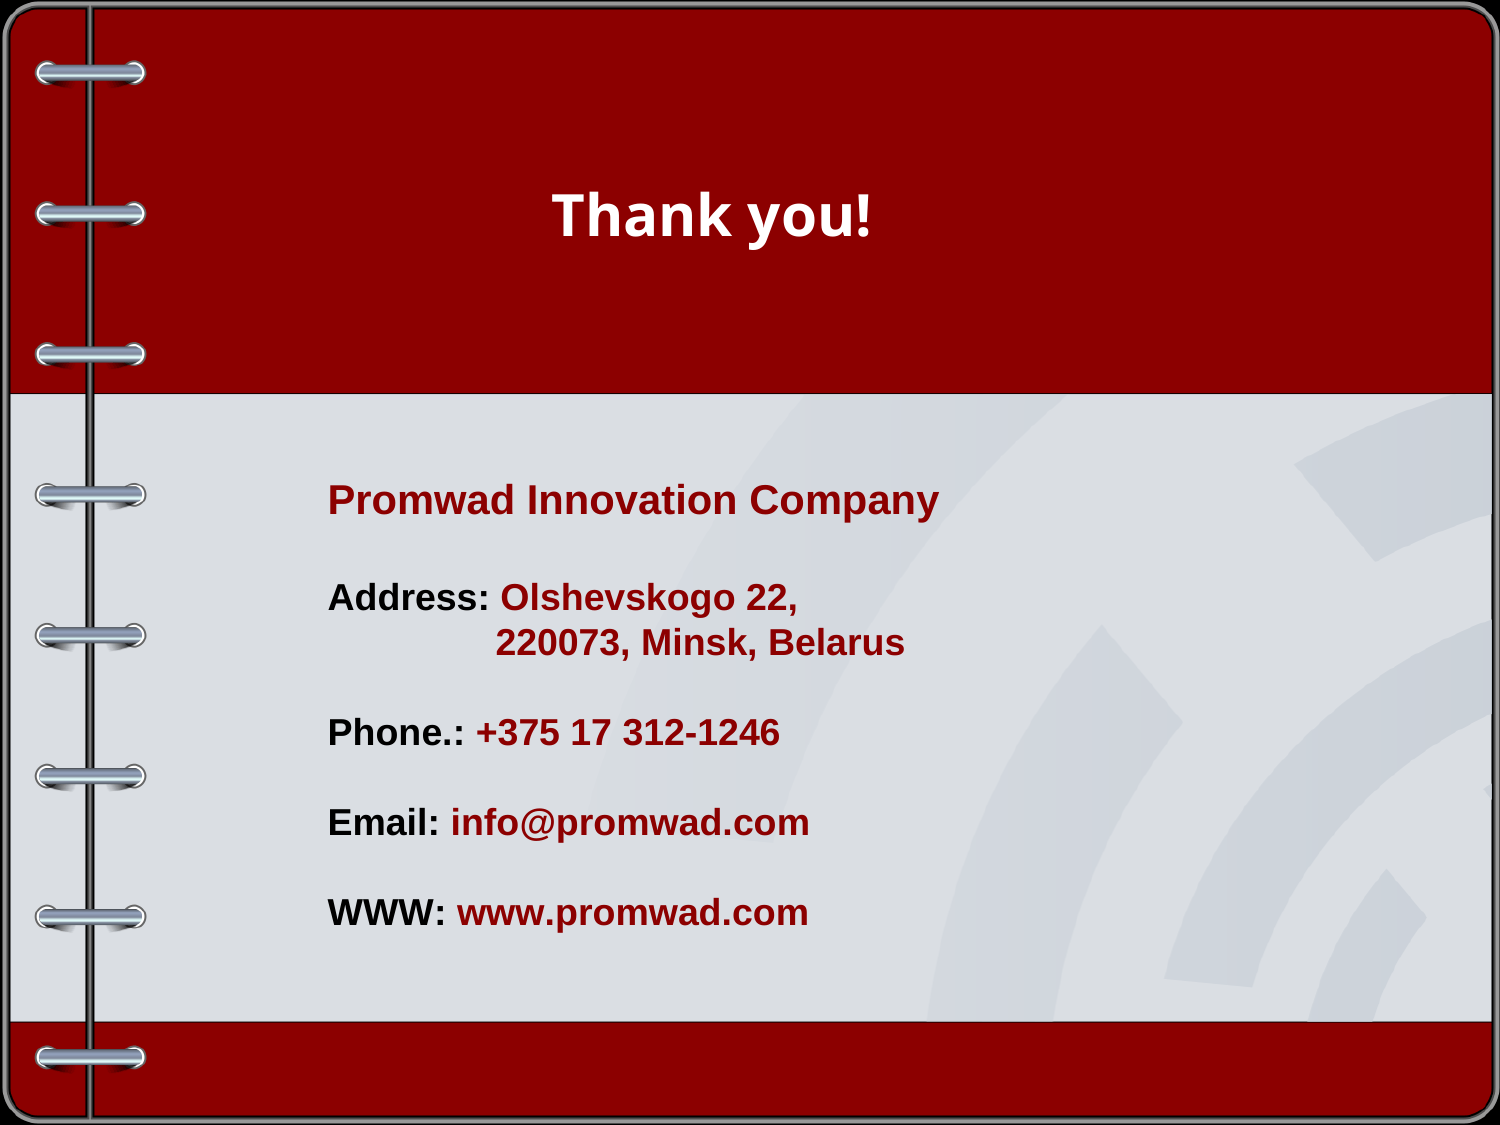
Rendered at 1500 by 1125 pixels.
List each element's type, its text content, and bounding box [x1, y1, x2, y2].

picture [0, 0, 1500, 1125]
text_box Promwad Innovation Company Address: Olshevskogo 22, 220073, Minsk, Belarus Phone.: +375 17 312-1246 Email: info@promwad.com WWW: www.promwad.com [312, 465, 1093, 941]
text_box Thank you! [312, 170, 1111, 256]
